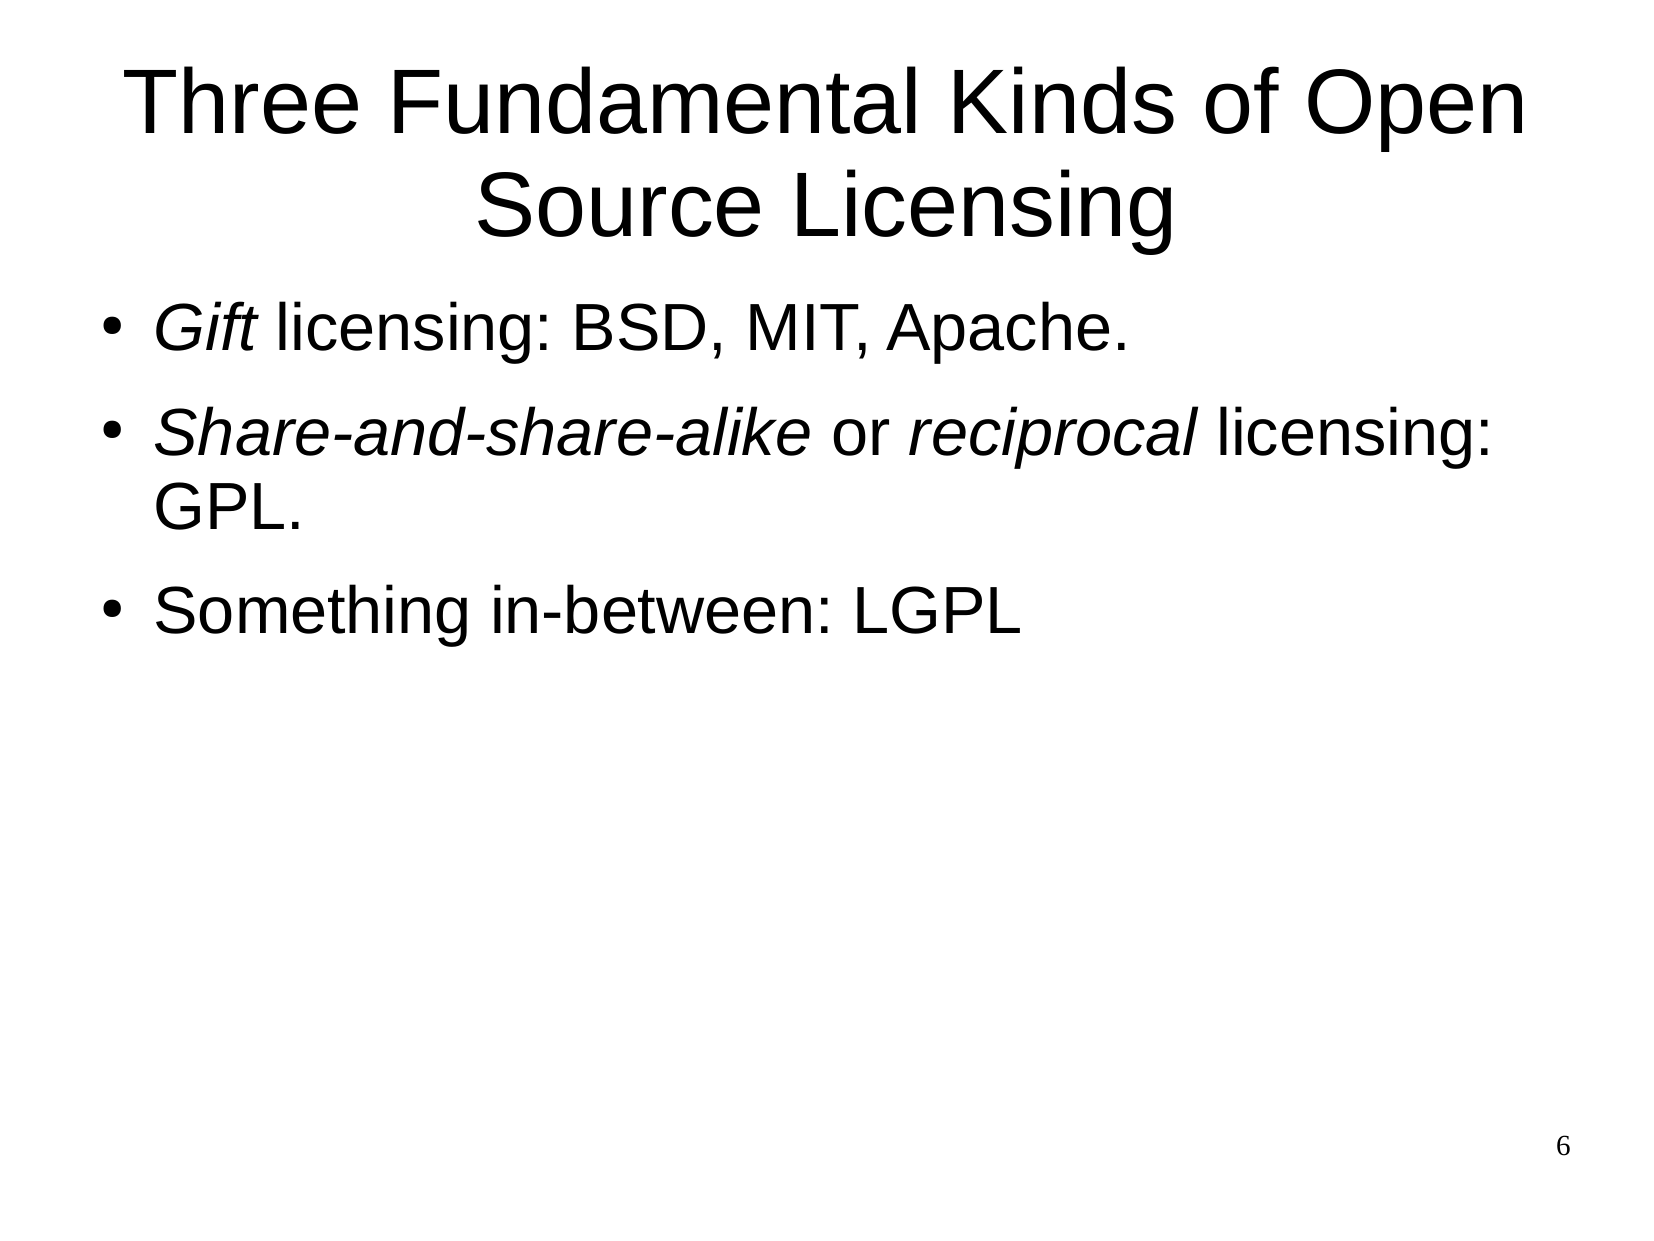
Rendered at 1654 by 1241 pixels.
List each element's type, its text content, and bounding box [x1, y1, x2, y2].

title Three Fundamental Kinds of Open Source Licensing [82, 50, 1571, 256]
list Gift licensing: BSD, MIT, Apache. Share-and-share-alike or reciprocal licensing: GPL. Something in-between: LGPL [82, 290, 1571, 1094]
